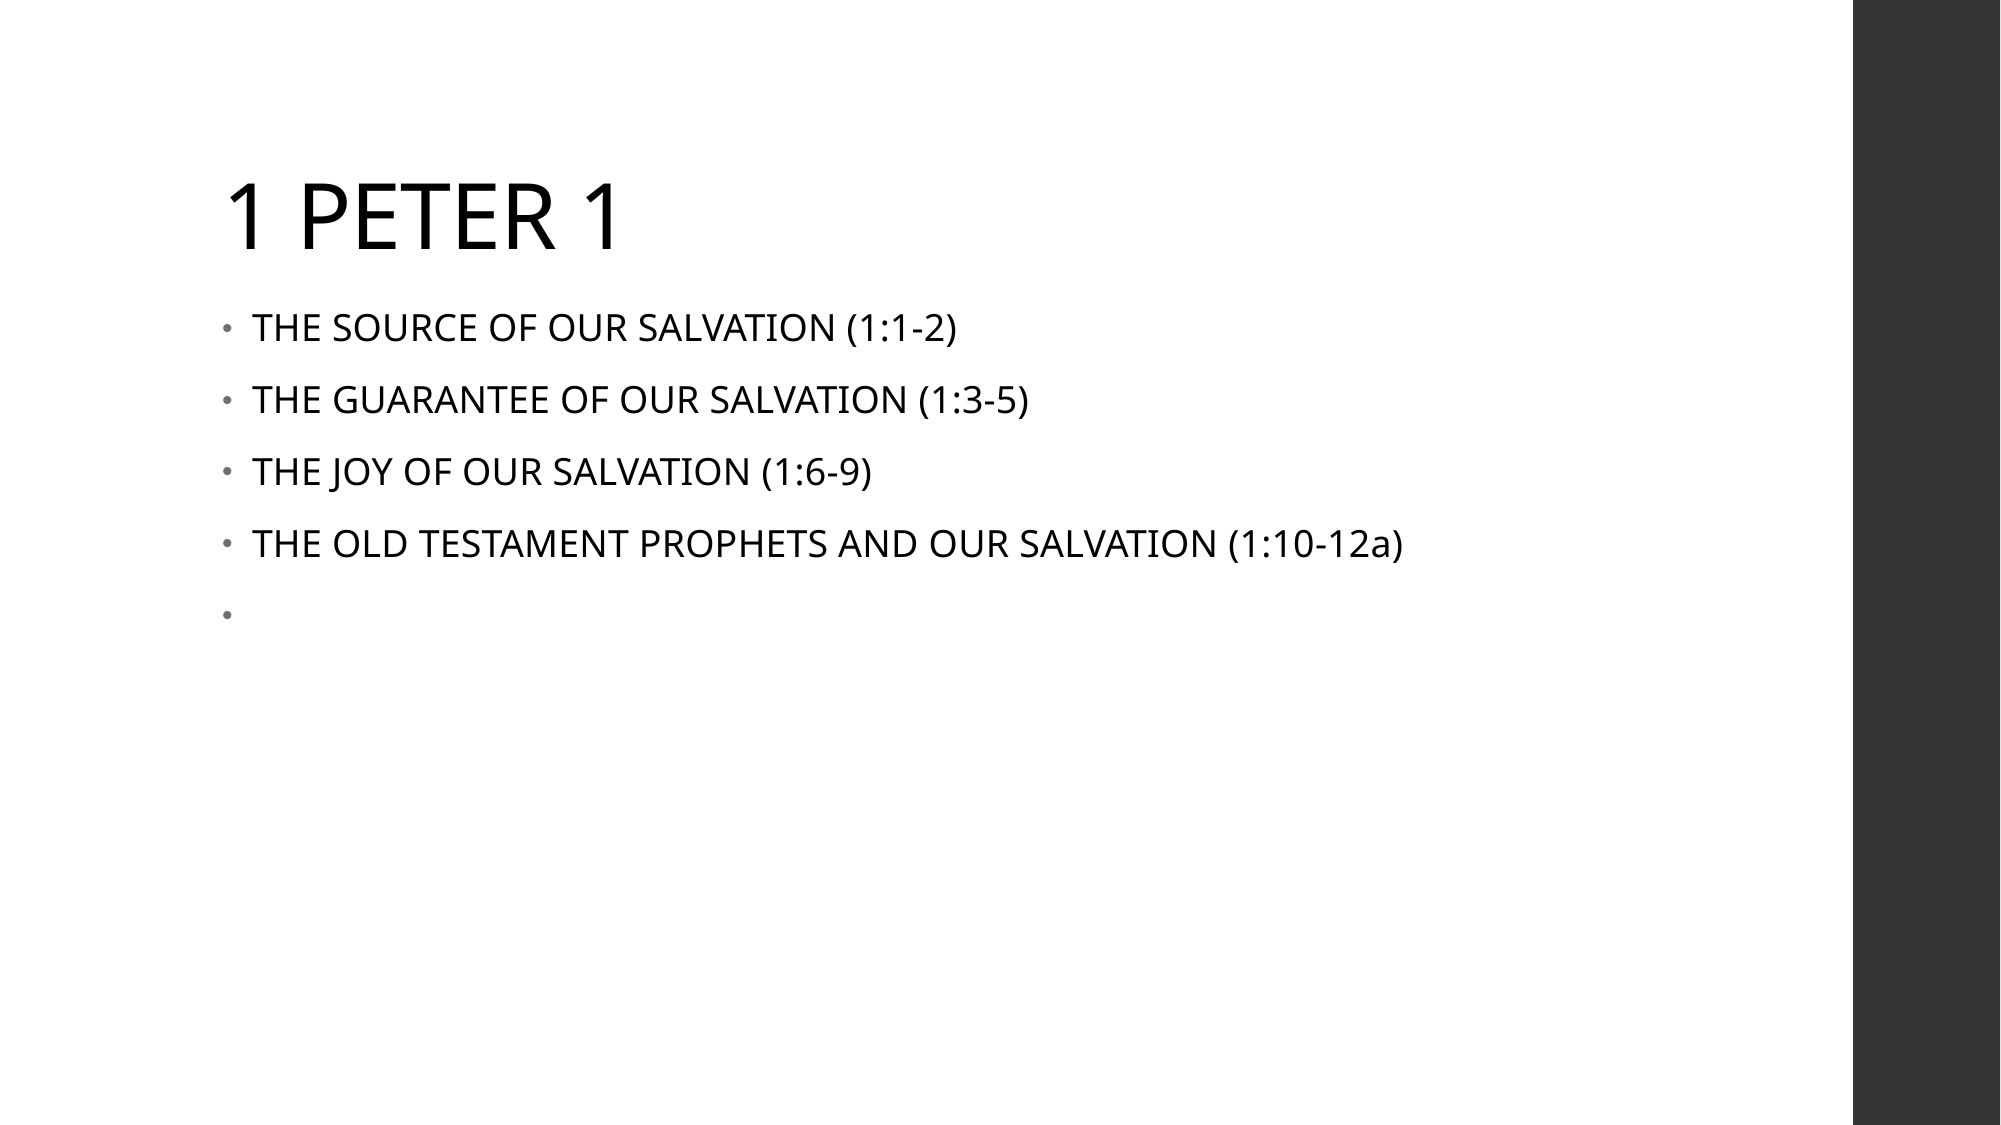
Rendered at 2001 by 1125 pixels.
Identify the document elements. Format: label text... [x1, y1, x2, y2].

title 1 PETER 1 [206, 60, 1797, 278]
list THE SOURCE OF OUR SALVATION (1:1-2) THE GUARANTEE OF OUR SALVATION (1:3-5) THE JOY OF OUR SALVATION (1:6-9) THE OLD TESTAMENT PROPHETS AND OUR SALVATION (1:10-12a) [206, 299, 1617, 1014]
